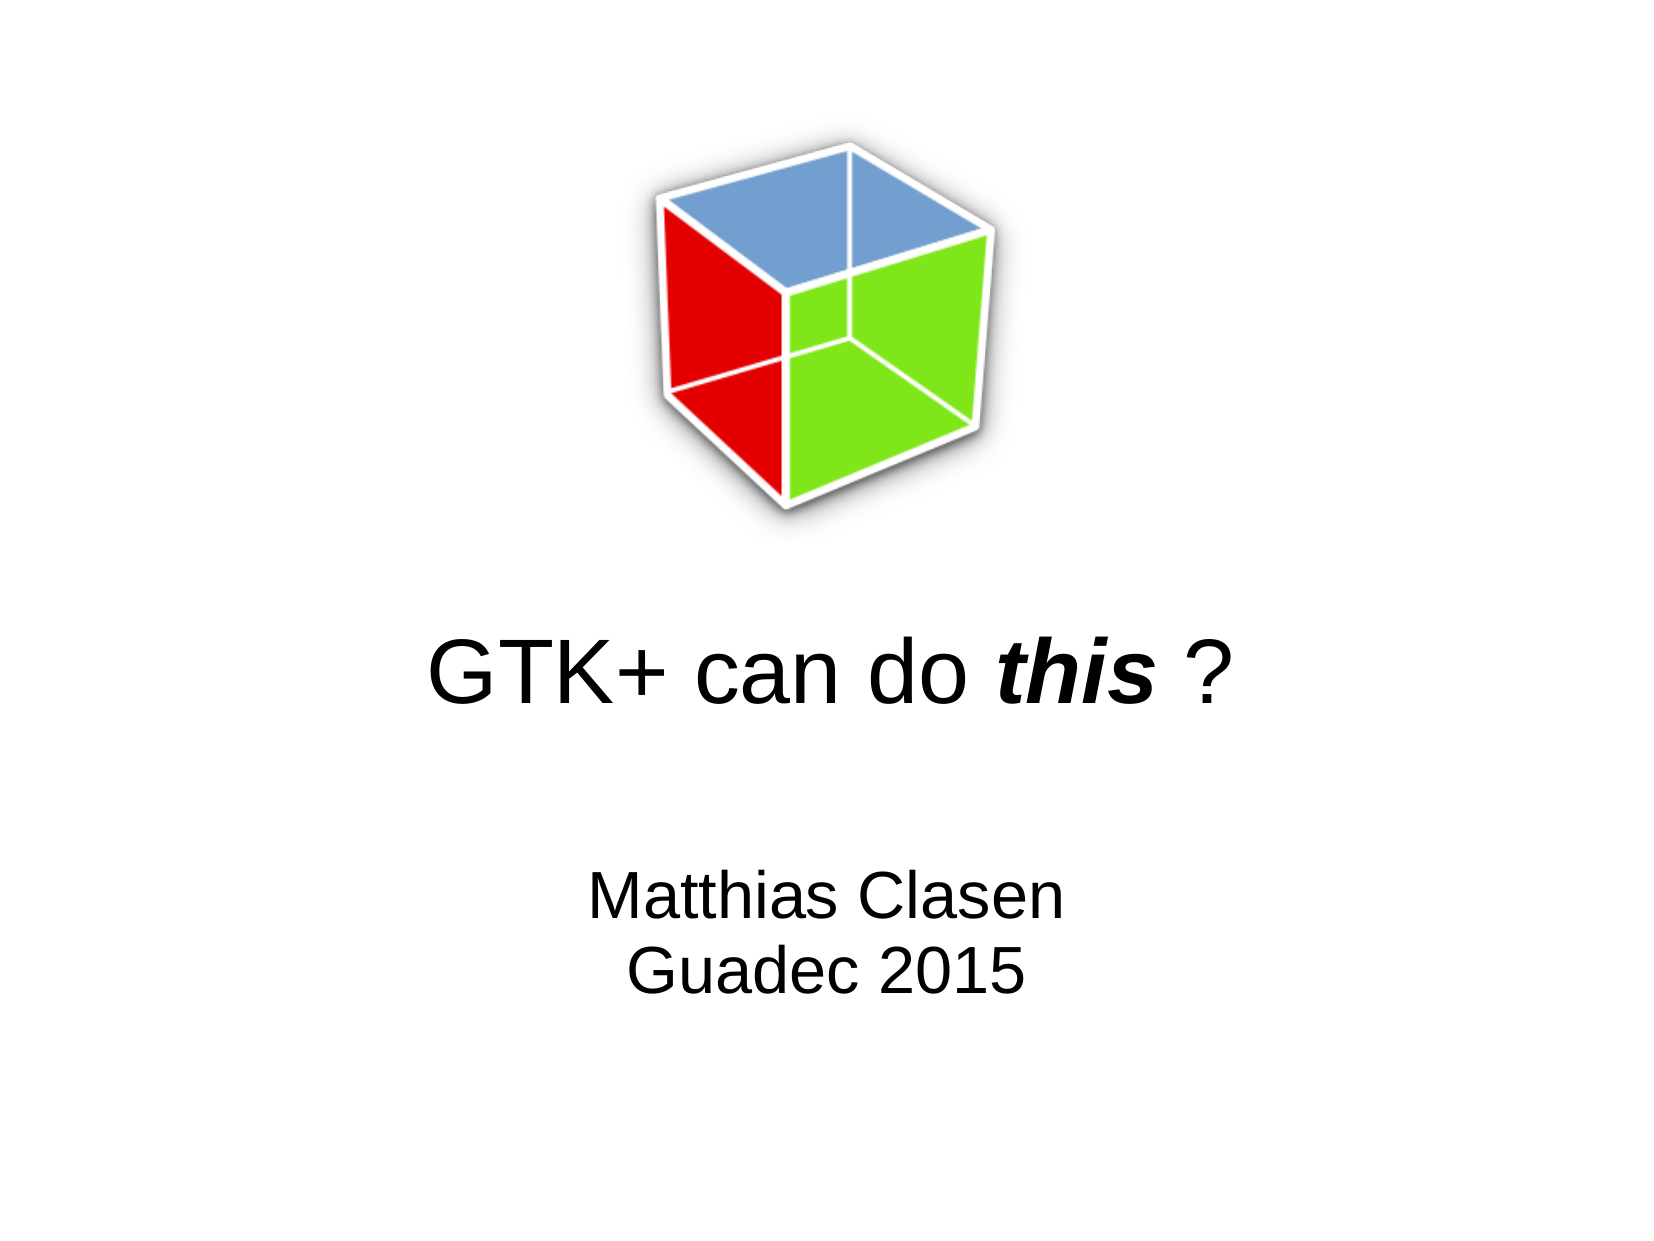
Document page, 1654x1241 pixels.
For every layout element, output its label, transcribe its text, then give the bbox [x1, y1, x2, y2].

title GTK+ can do this ? [86, 568, 1576, 776]
subtitle Matthias Clasen Guadec 2015 [82, 833, 1571, 1033]
picture [613, 116, 1041, 543]
